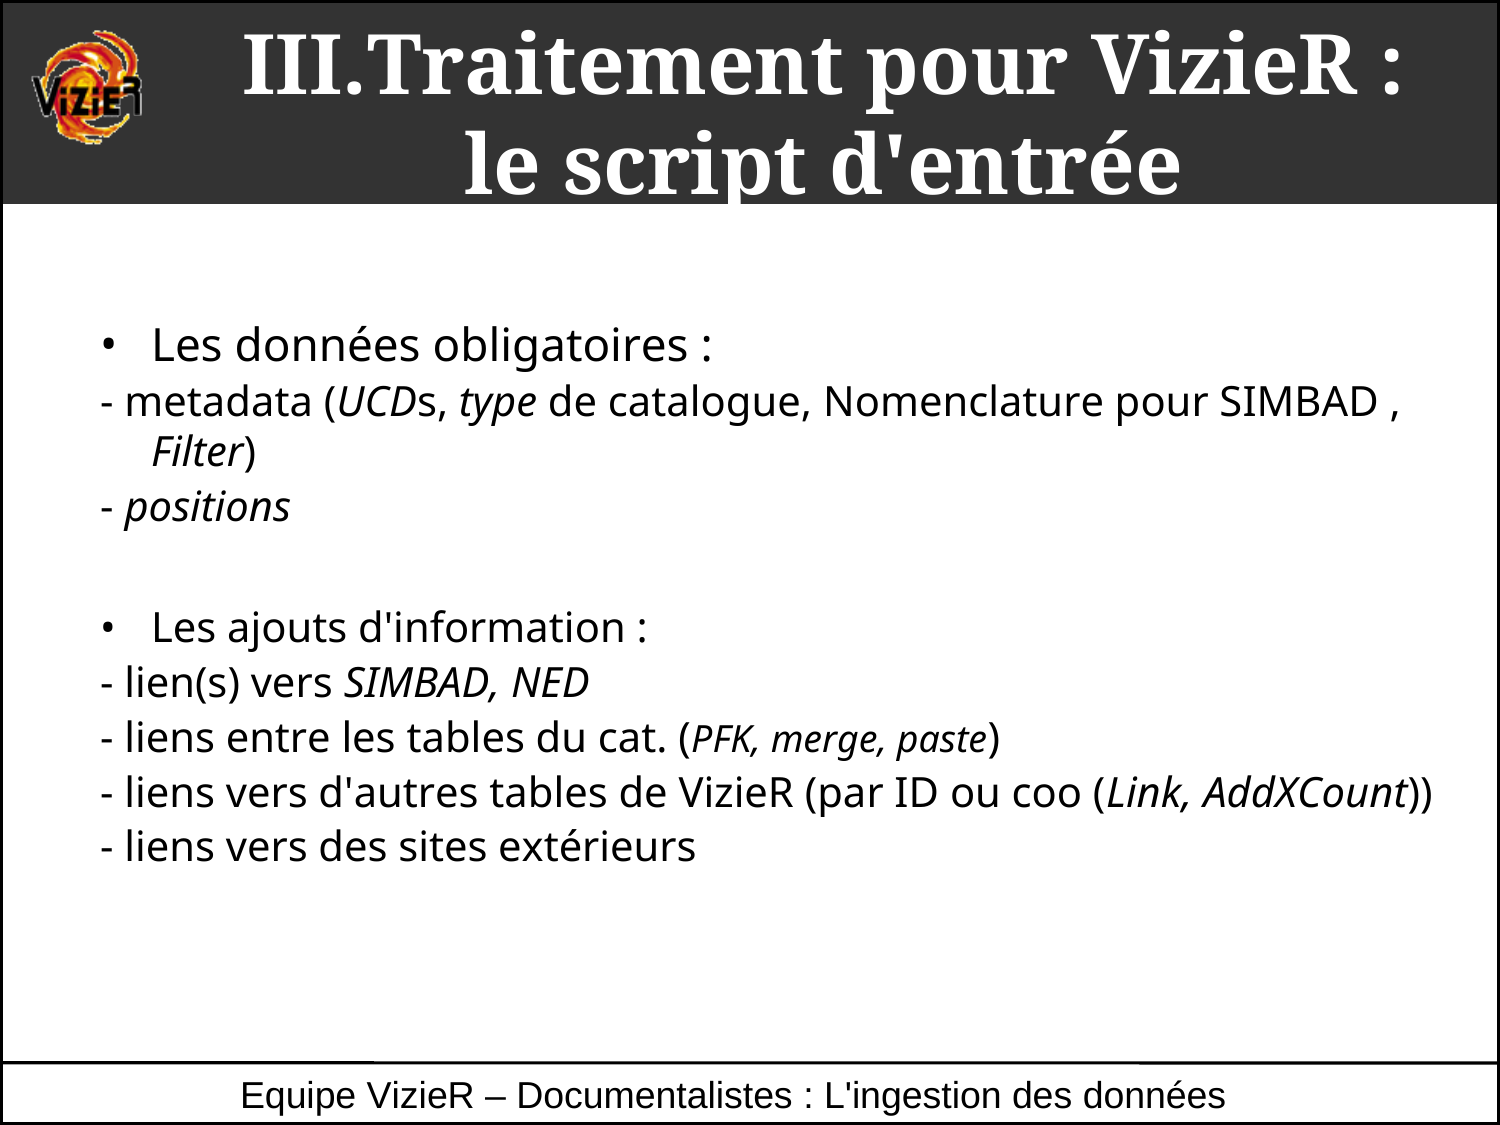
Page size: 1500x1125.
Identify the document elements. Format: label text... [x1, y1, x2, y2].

picture [29, 29, 147, 148]
list Les données obligatoires : - metadata (UCDs, type de catalogue, Nomenclature pour SIMBAD , Filter)‏ - positions Les ajouts d'information : - lien(s) vers SIMBAD, NED - liens entre les tables du cat. (PFK, merge, paste)‏ - liens vers d'autres tables de VizieR (par ID ou coo (Link, AddXCount))‏ - liens vers des sites extérieurs [100, 236, 1477, 1040]
title III.Traitement pour VizieR : le script d'entrée [147, 3, 1500, 219]
